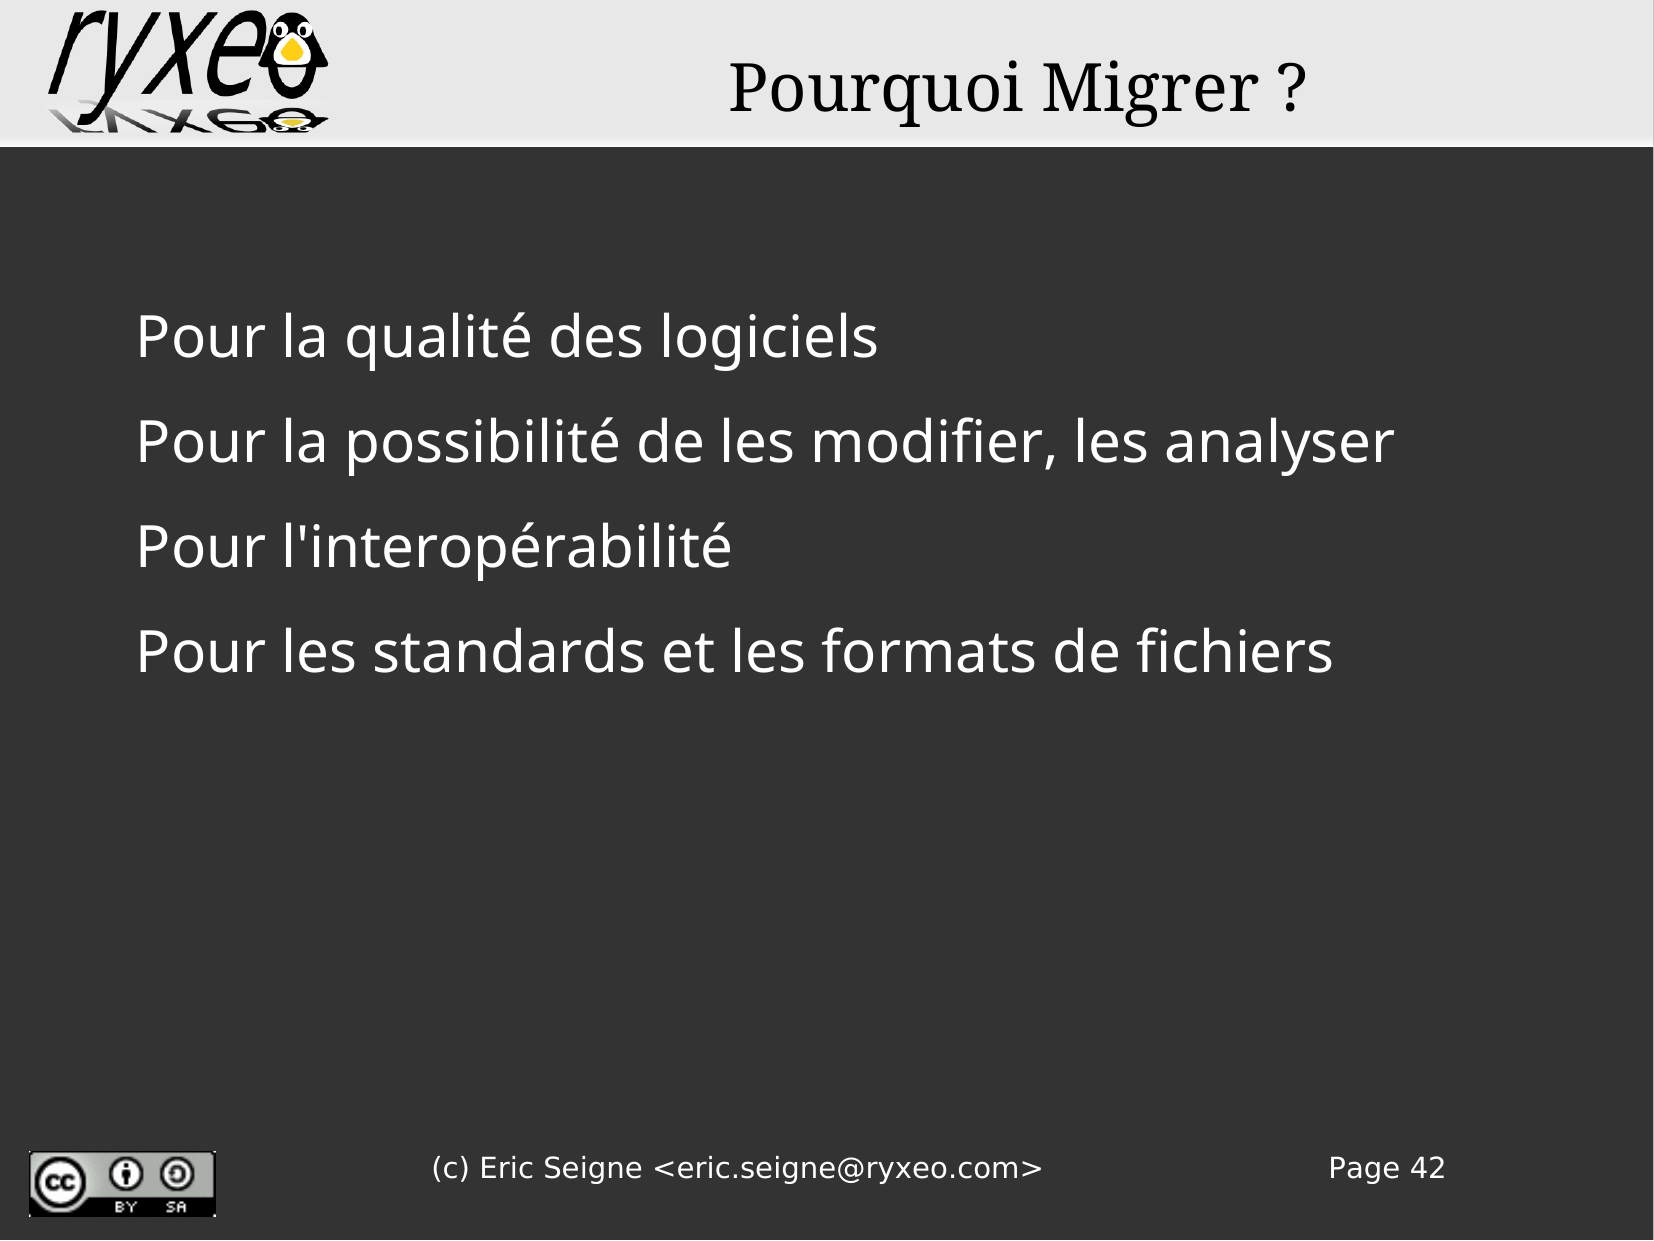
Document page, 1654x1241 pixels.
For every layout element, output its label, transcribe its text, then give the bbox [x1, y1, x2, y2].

title Pourquoi Migrer ? [442, 36, 1595, 135]
picture [0, 0, 1654, 147]
picture [29, 1151, 216, 1217]
list Pour la qualité des logiciels Pour la possibilité de les modifier, les analyser Pour l'interopérabilité Pour les standards et les formats de fichiers [118, 295, 1522, 1117]
